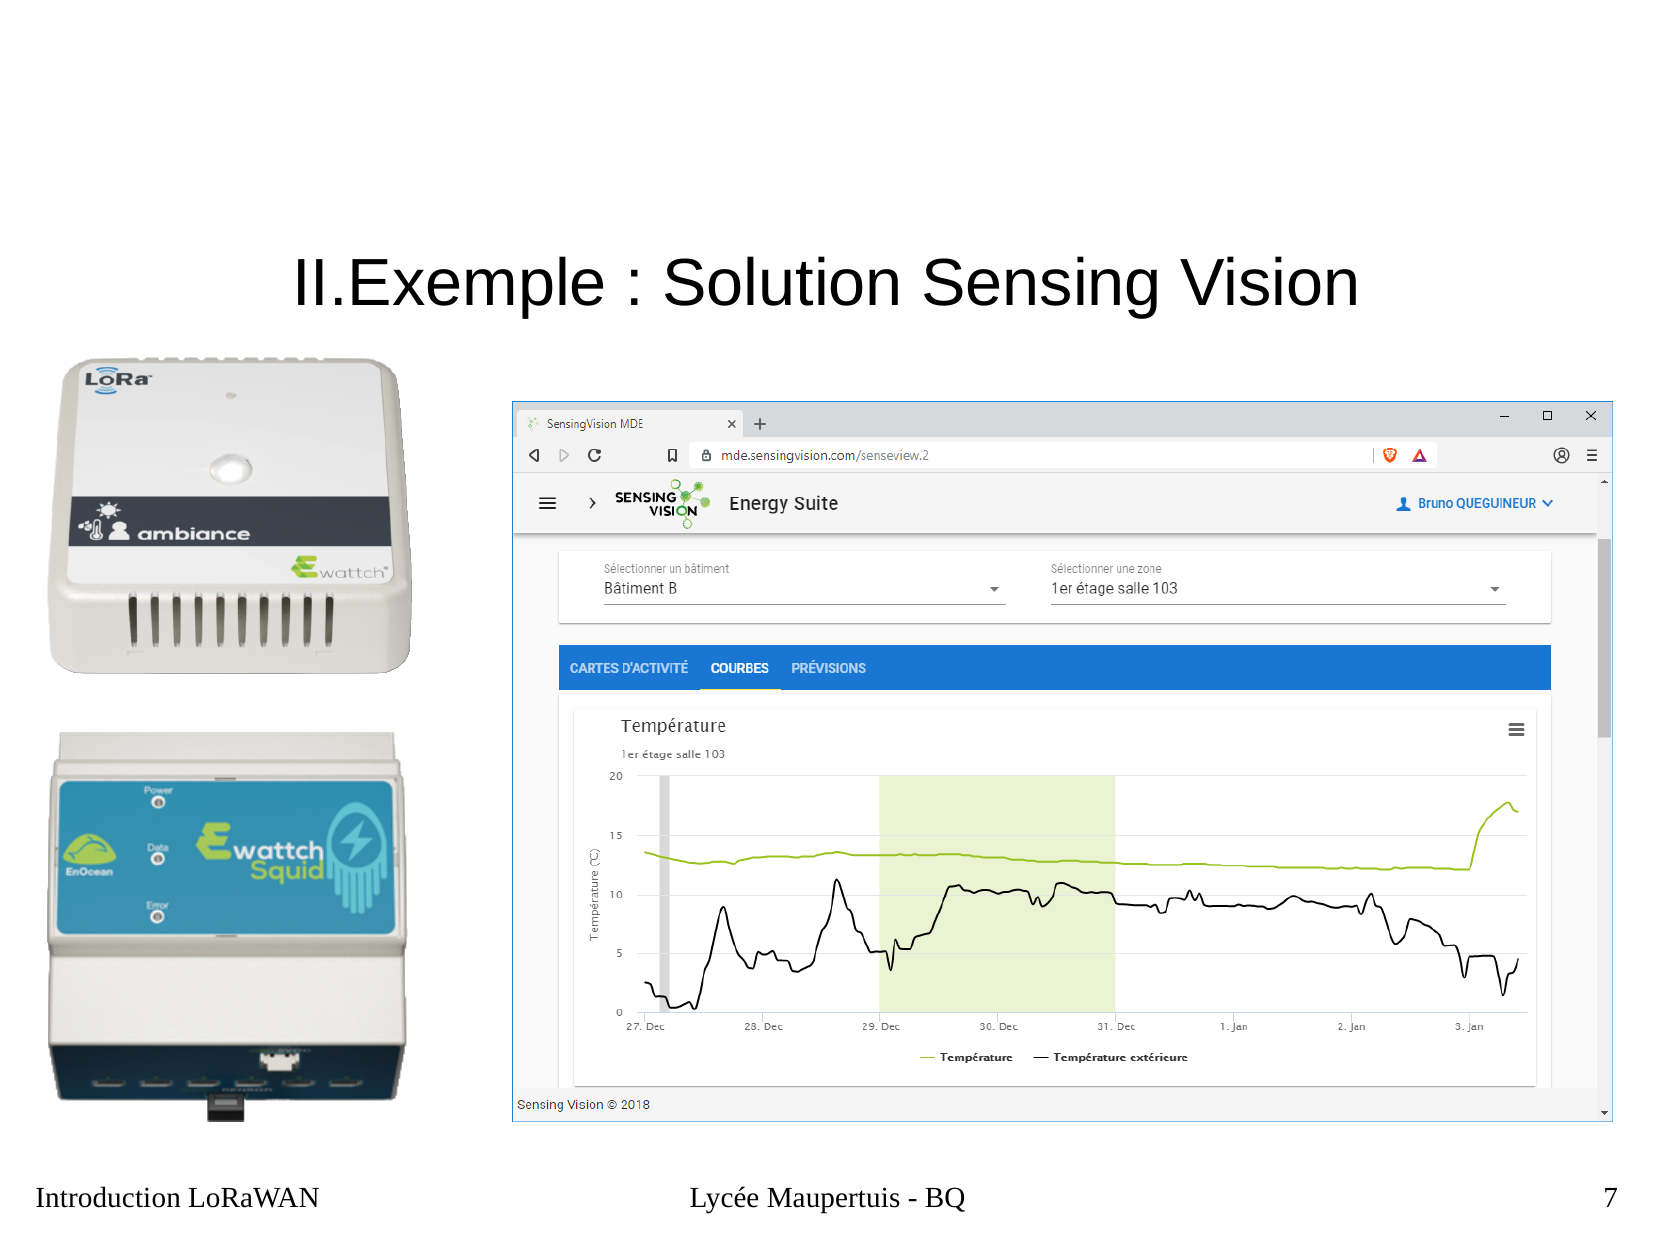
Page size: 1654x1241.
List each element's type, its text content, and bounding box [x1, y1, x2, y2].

picture [47, 732, 408, 1123]
picture [512, 401, 1613, 1123]
picture [47, 357, 412, 674]
subtitle Exemple : Solution Sensing Vision [35, 35, 1619, 529]
